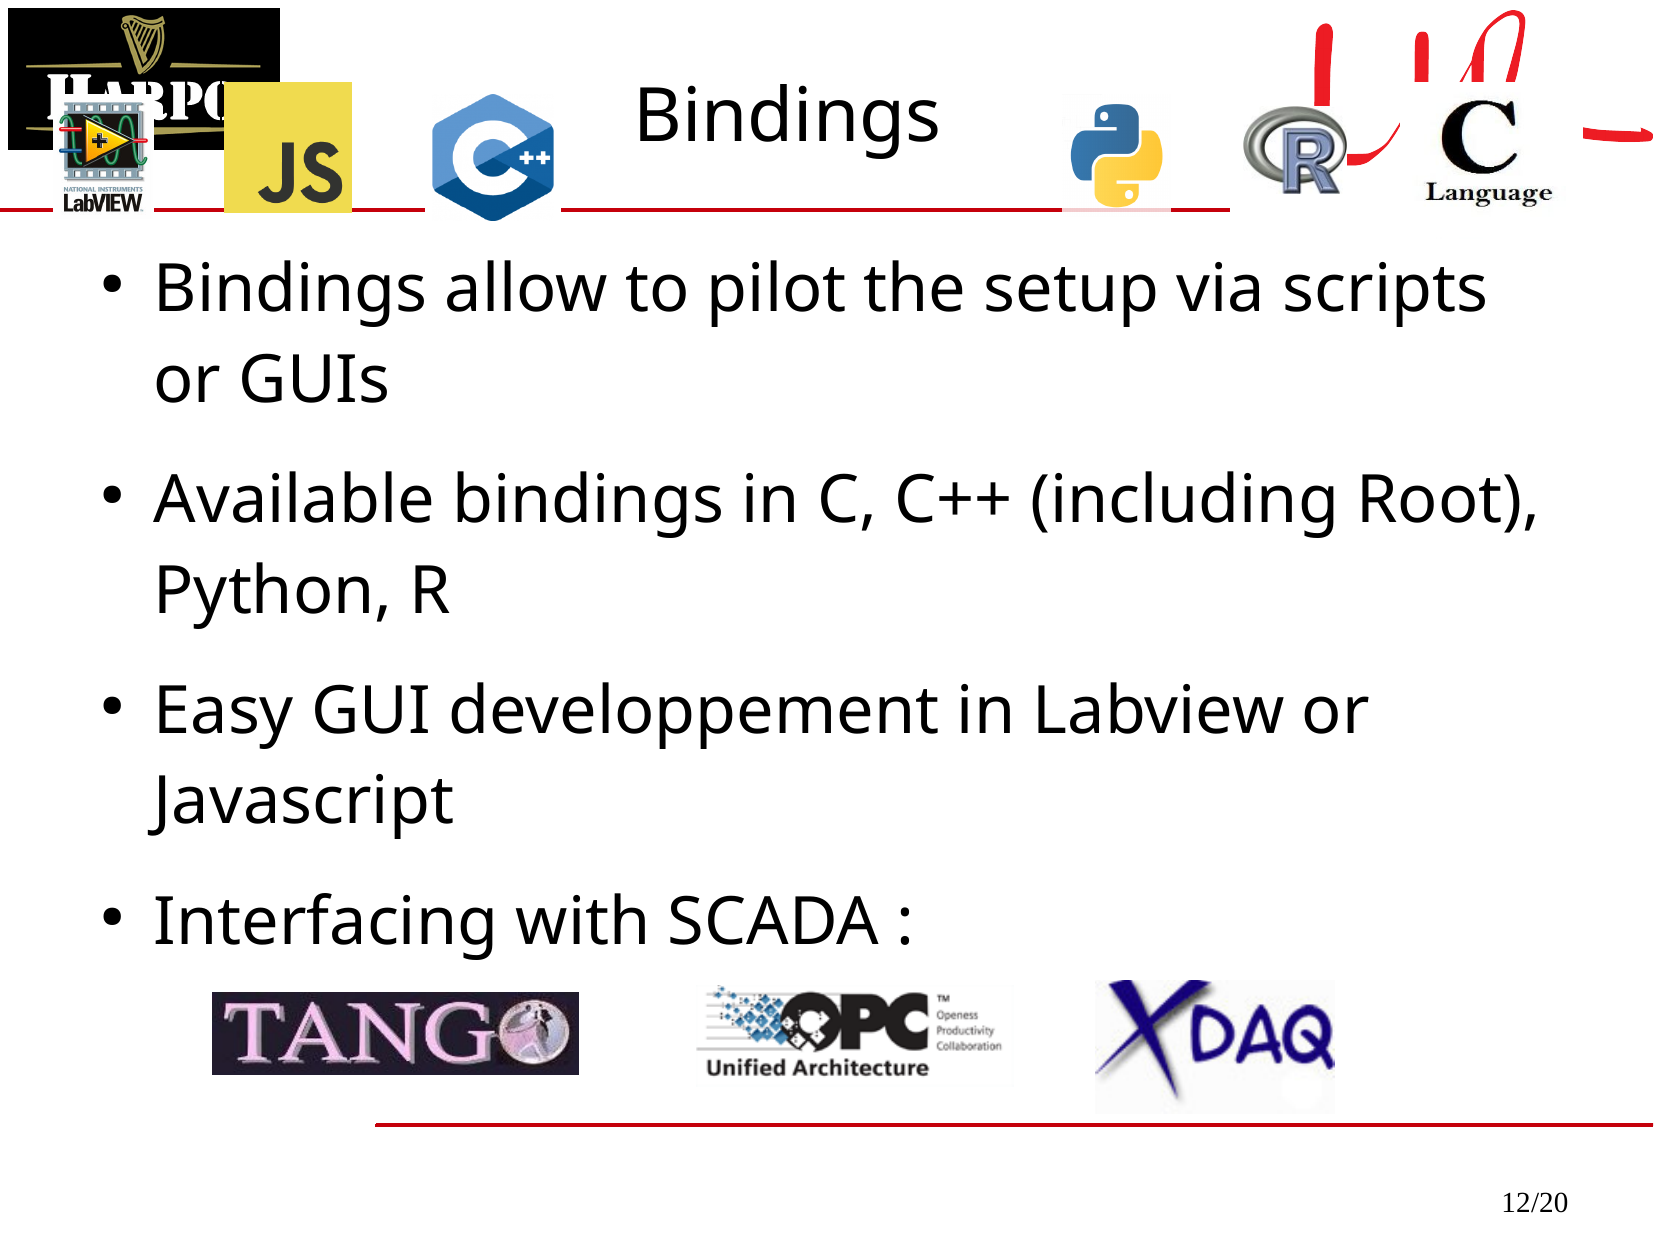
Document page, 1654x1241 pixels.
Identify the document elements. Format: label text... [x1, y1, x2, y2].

list Bindings allow to pilot the setup via scripts or GUIs Available bindings in C, C++ (including Root), Python, R Easy GUI developpement in Labview or Javascript Interfacing with SCADA : [82, 240, 1571, 1102]
title Bindings [285, 15, 1291, 211]
picture [212, 992, 579, 1075]
picture [425, 94, 561, 221]
picture [1243, 10, 1653, 239]
picture [1062, 94, 1171, 217]
picture [1095, 980, 1335, 1114]
picture [696, 985, 1014, 1087]
picture [8, 8, 352, 219]
